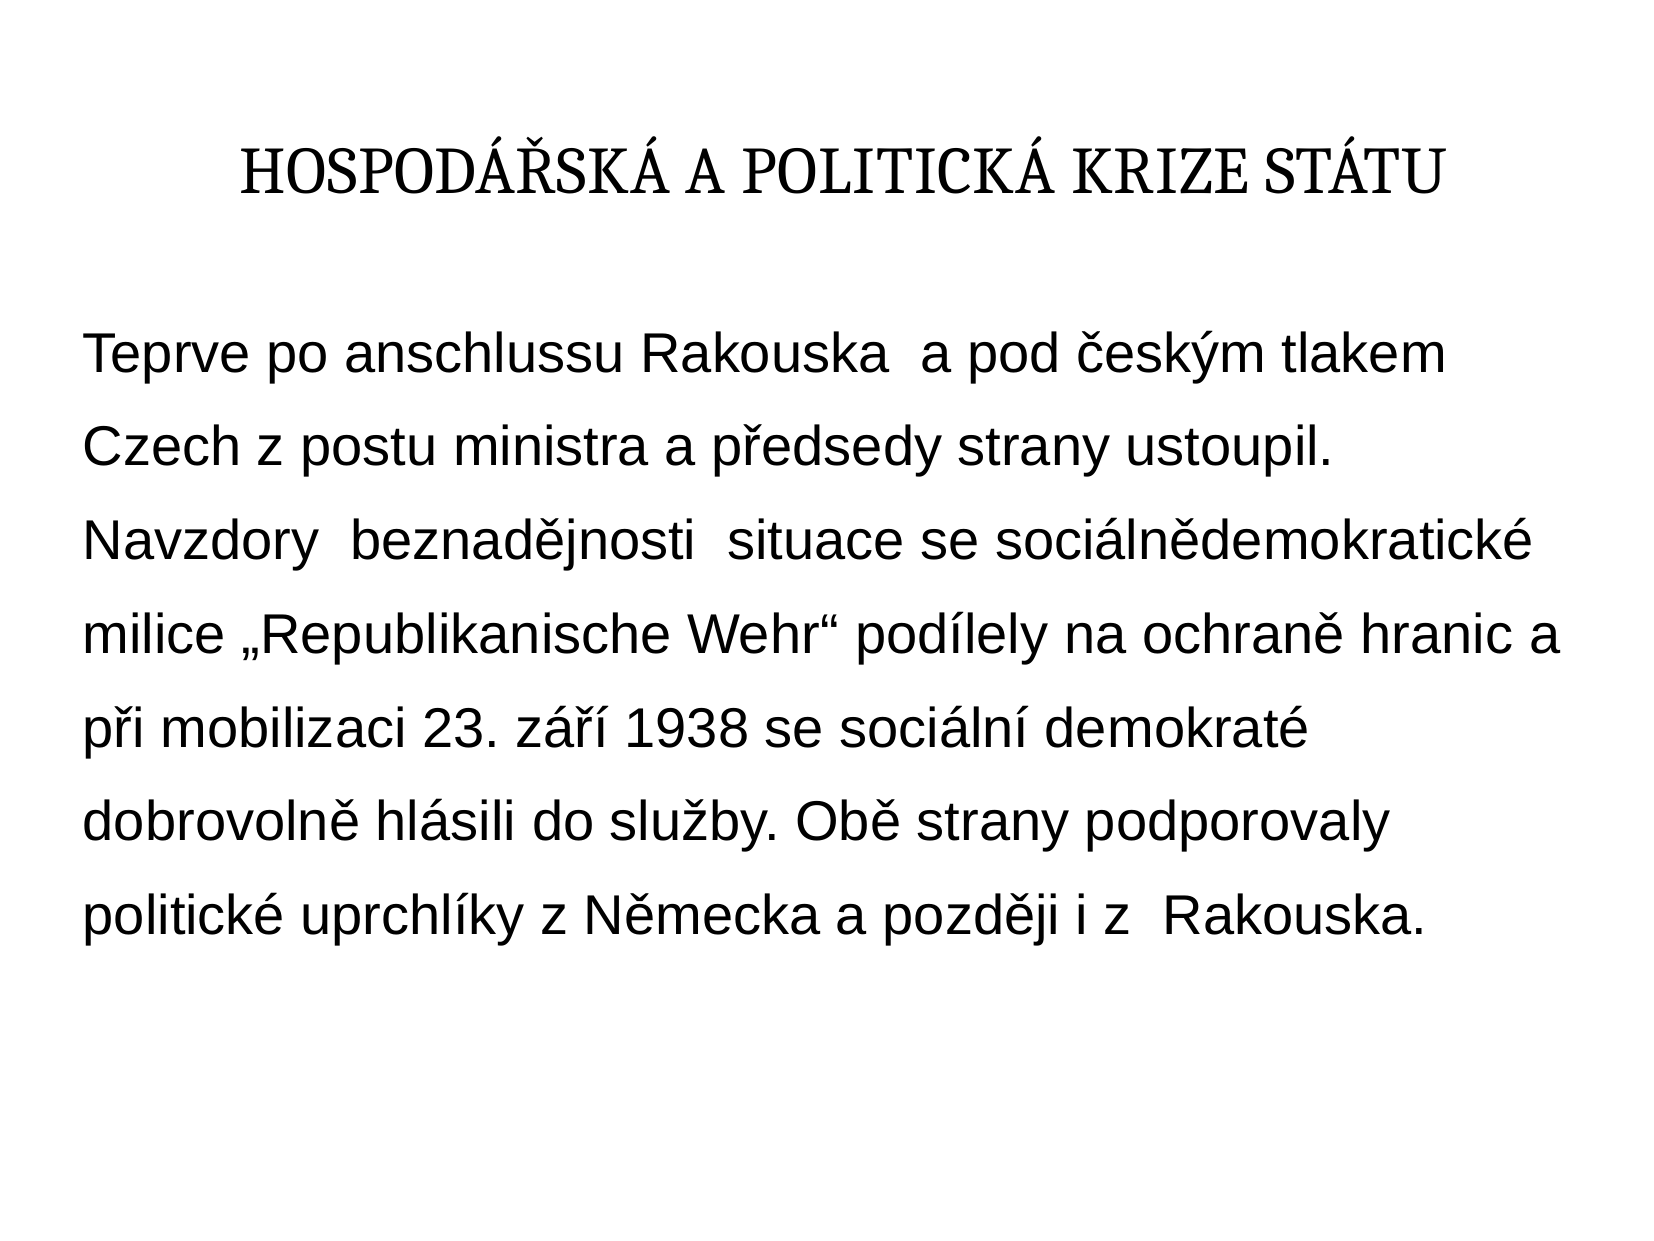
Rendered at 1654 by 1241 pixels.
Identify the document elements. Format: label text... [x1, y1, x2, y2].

title Hospodářská a politická krize státu [82, 49, 1571, 257]
list Teprve po anschlussu Rakouska a pod českým tlakem Czech z postu ministra a předsedy strany ustoupil. Navzdory beznadějnosti situace se sociálnědemokratické milice „Republikanische Wehr“ podílely na ochraně hranic a při mobilizaci 23. září 1938 se sociální demokraté dobrovolně hlásili do služby. Obě strany podporovaly politické uprchlíky z Německa a později i z Rakouska. [82, 290, 1571, 1010]
